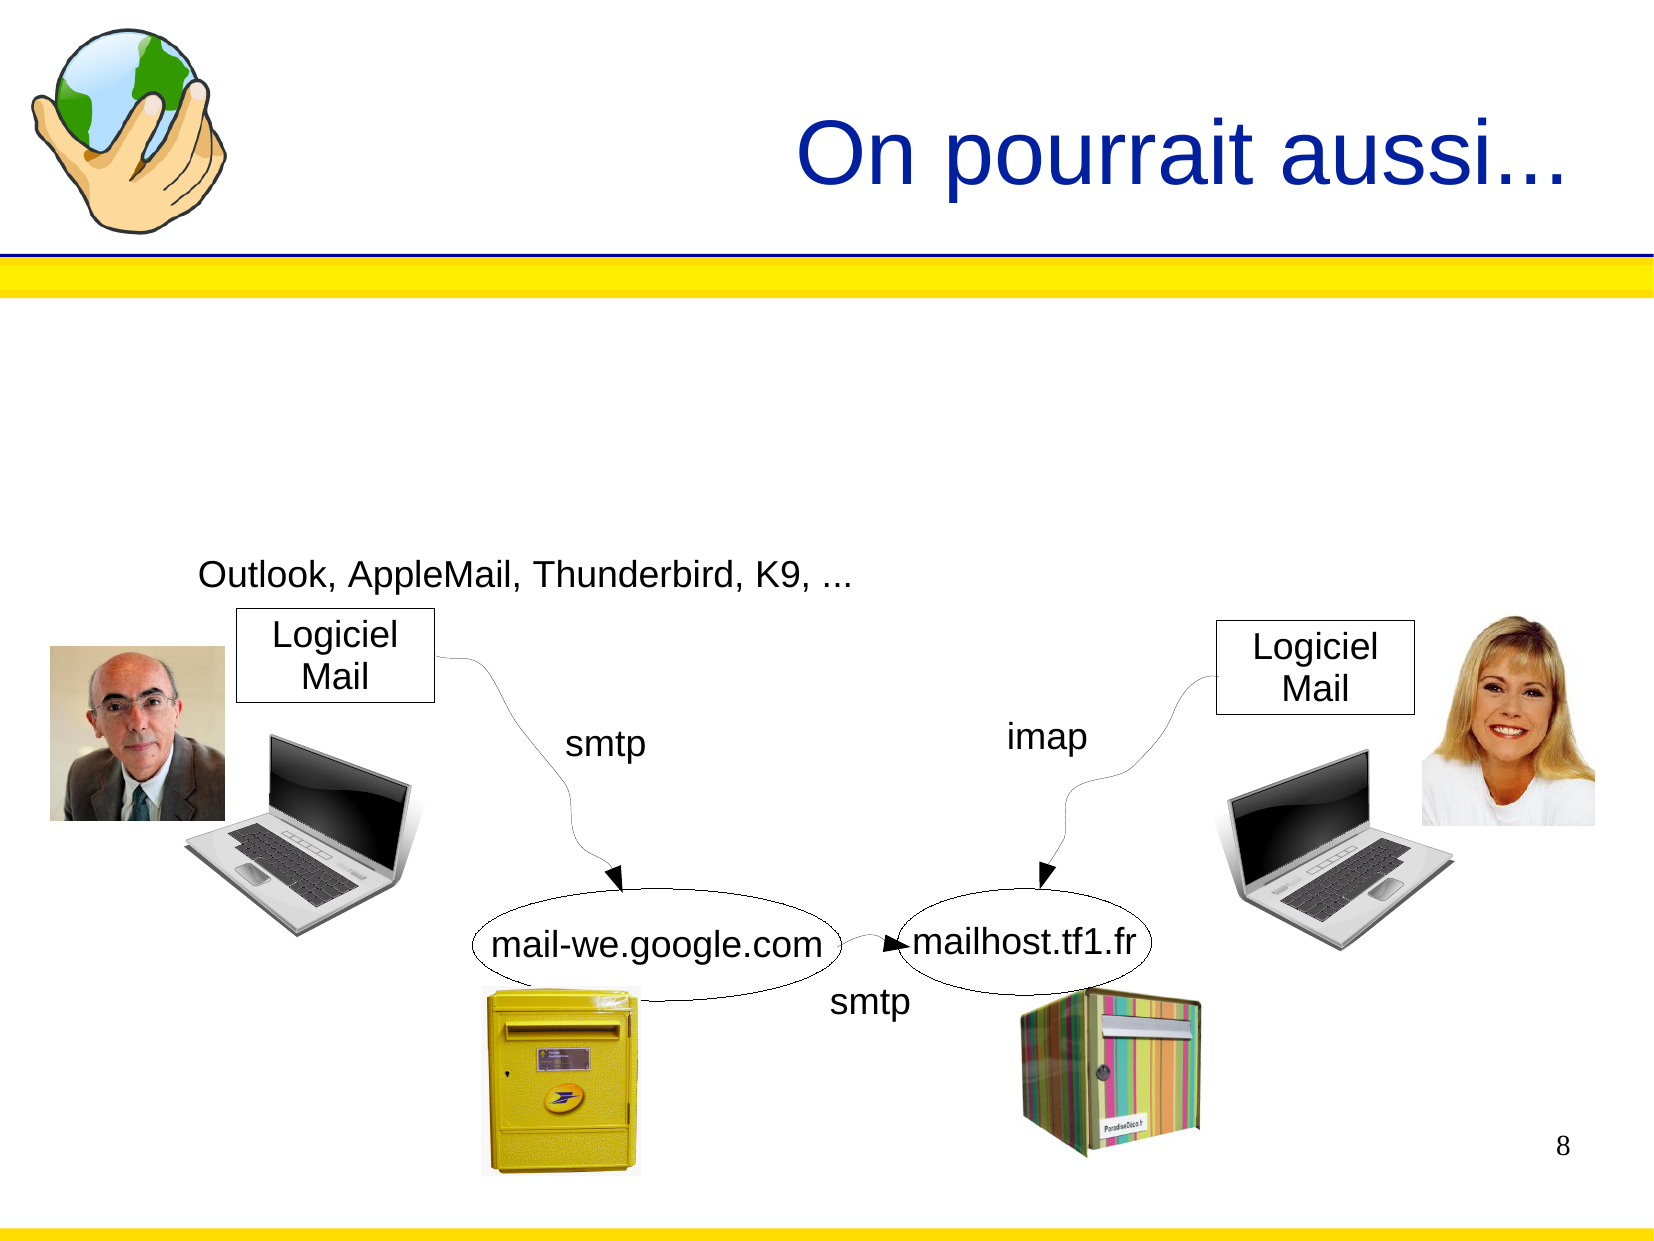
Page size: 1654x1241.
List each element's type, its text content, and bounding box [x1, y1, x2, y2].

text_box imap [992, 707, 1103, 765]
picture [481, 986, 641, 1176]
text_box smtp [814, 973, 926, 1031]
text_box Logiciel Mail [1216, 620, 1415, 715]
text_box Outlook, AppleMail, Thunderbird, K9, ... [183, 546, 866, 604]
picture [1207, 611, 1595, 957]
text_box mail-we.google.com [472, 888, 842, 1002]
text_box Logiciel Mail [236, 608, 435, 703]
text_box mailhost.tf1.fr [897, 888, 1152, 996]
picture [50, 646, 432, 942]
picture [11, 14, 246, 248]
title On pourrait aussi... [372, 49, 1571, 257]
text_box smtp [550, 714, 662, 772]
picture [969, 982, 1261, 1161]
